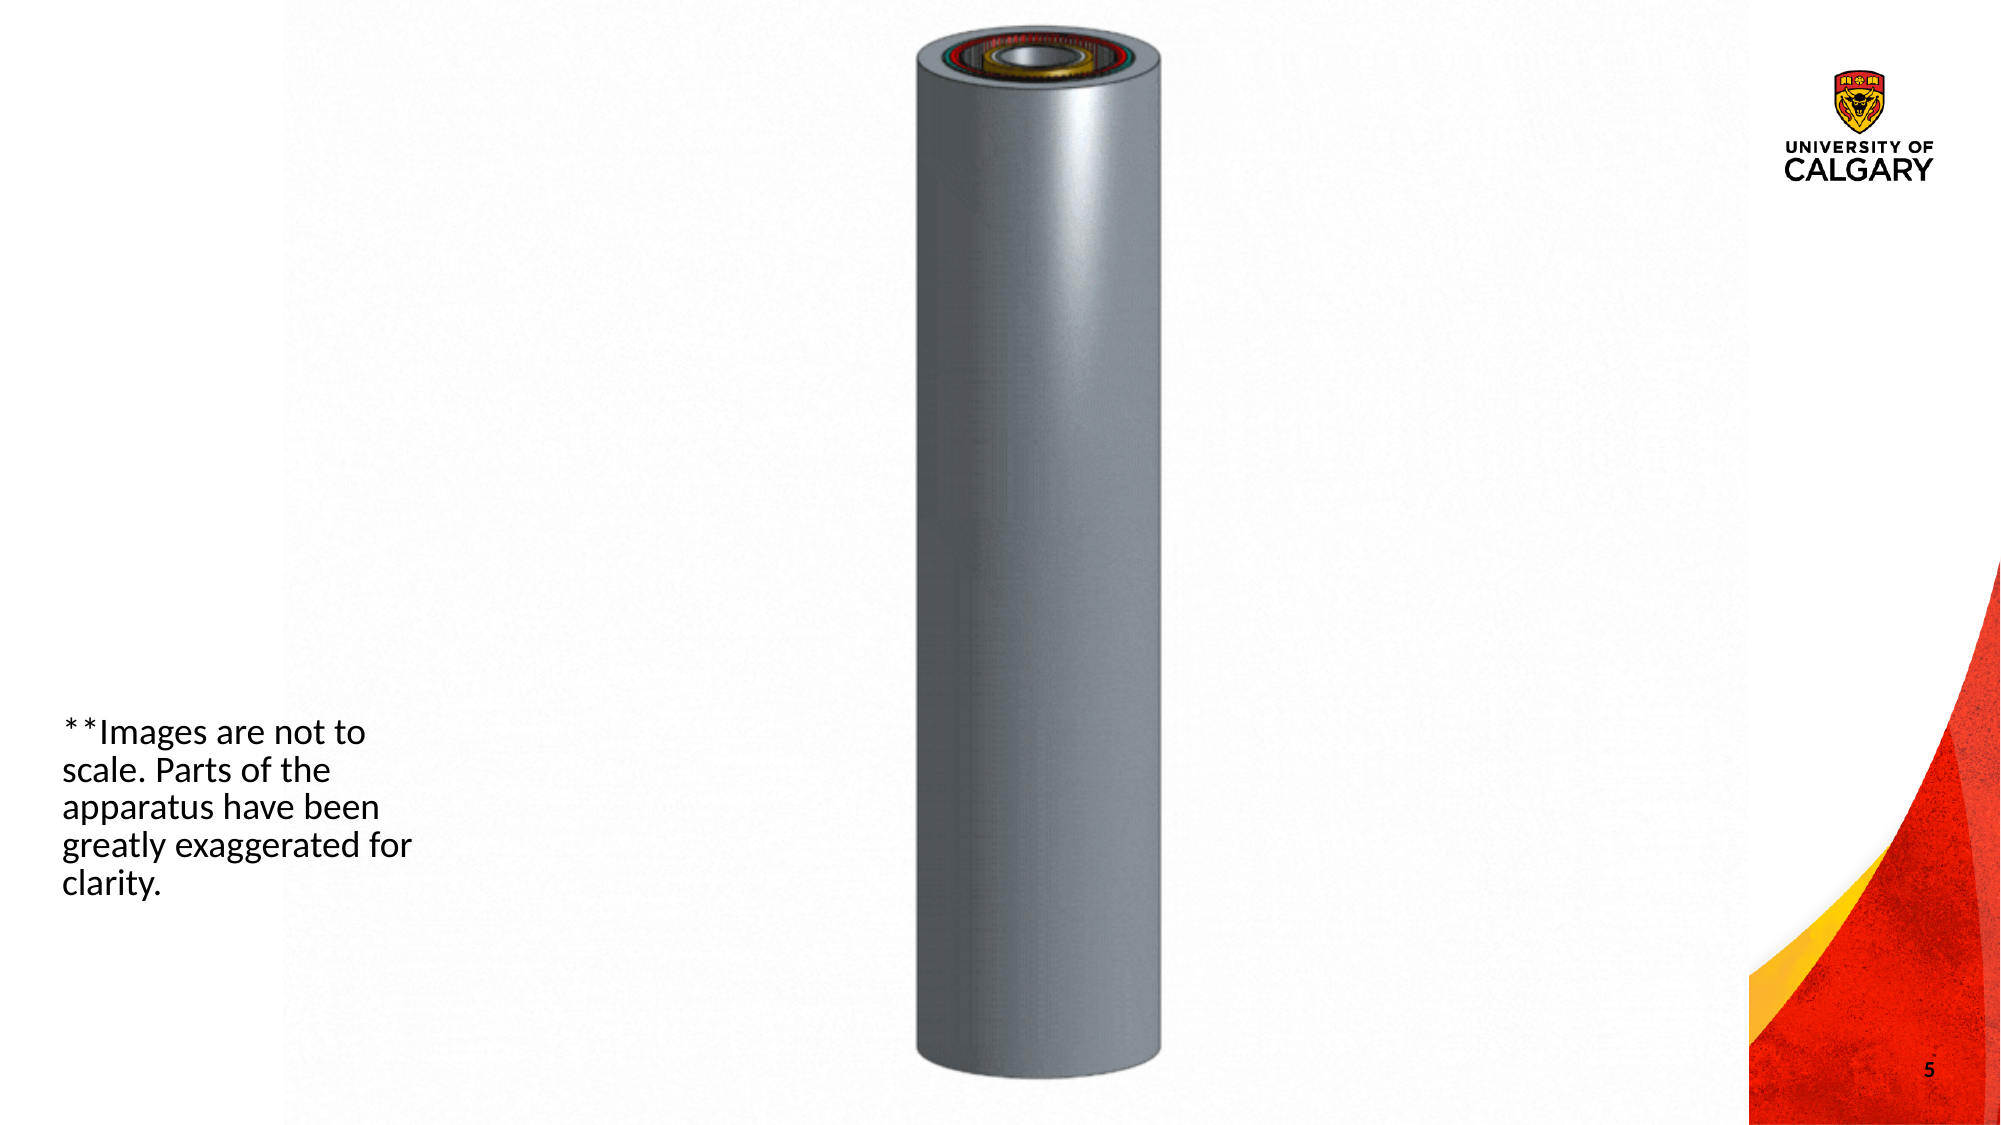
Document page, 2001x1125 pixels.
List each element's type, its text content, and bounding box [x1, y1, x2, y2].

picture [0, 0, 2001, 1125]
text_box **Images are not to scale. Parts of the apparatus have been greatly exaggerated for clarity. [47, 708, 473, 913]
text_box <number> [1500, 1046, 1951, 1107]
